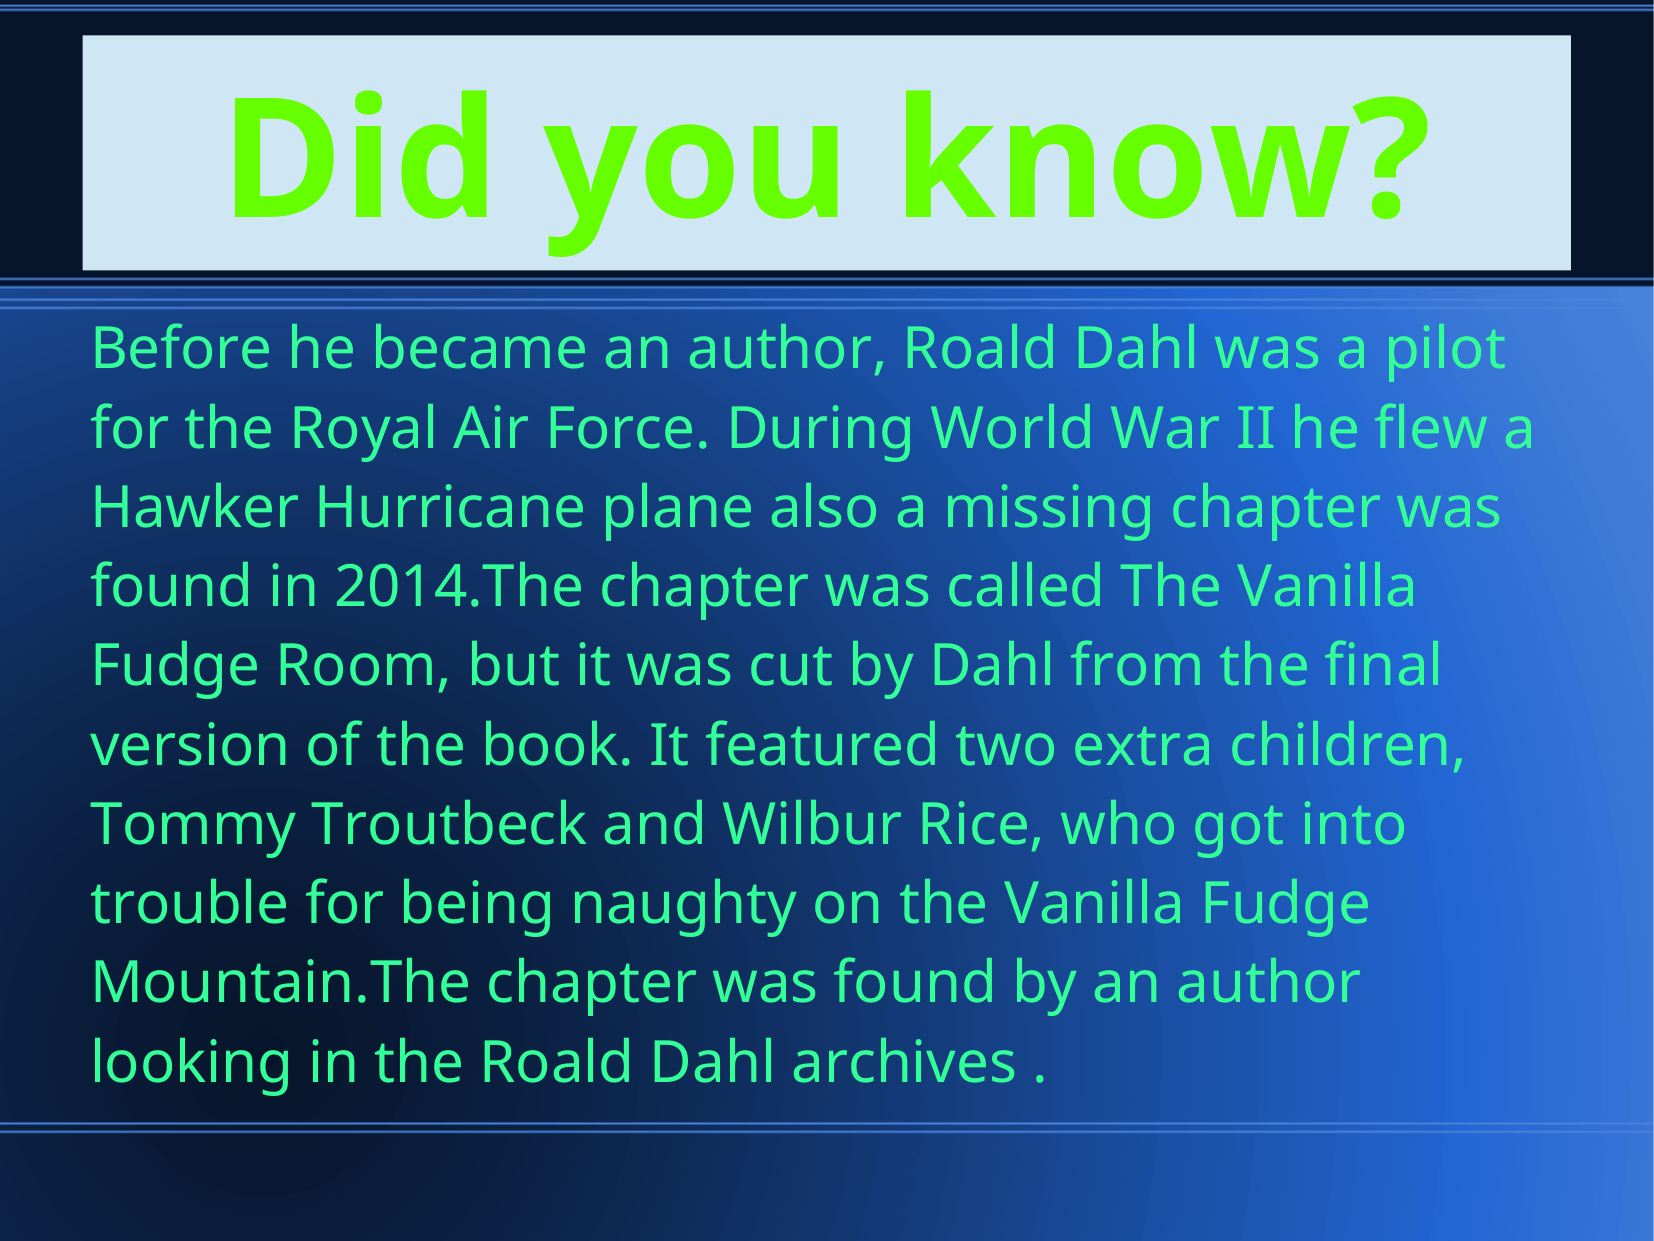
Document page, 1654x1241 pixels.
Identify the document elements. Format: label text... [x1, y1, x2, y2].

list Before he became an author, Roald Dahl was a pilot for the Royal Air Force. During World War II he flew a Hawker Hurricane plane also a missing chapter was found in 2014.The chapter was called The Vanilla Fudge Room, but it was cut by Dahl from the final version of the book. It featured two extra children, Tommy Troutbeck and Wilbur Rice, who got into trouble for being naughty on the Vanilla Fudge Mountain.The chapter was found by an author looking in the Roald Dahl archives . [90, 306, 1579, 1209]
picture [0, 0, 1654, 1241]
title Did you know? [82, 35, 1571, 271]
